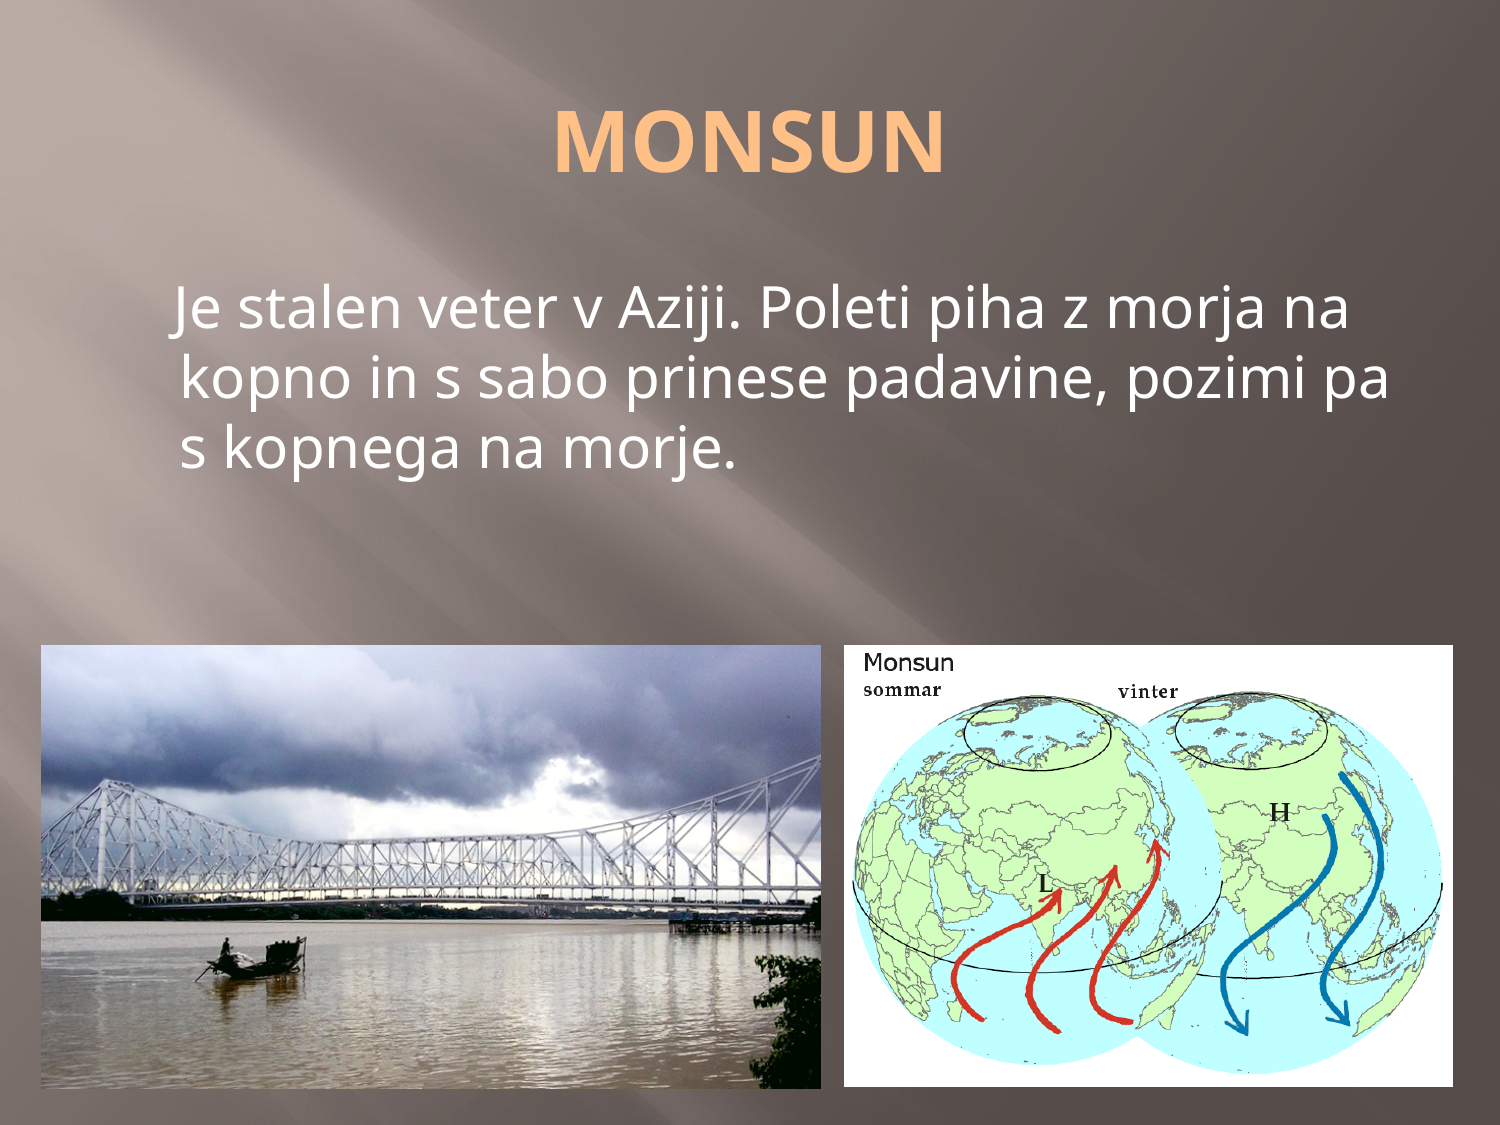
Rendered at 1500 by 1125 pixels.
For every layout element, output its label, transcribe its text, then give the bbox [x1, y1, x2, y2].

title MONSUN [75, 45, 1425, 233]
picture [0, 0, 1500, 1125]
list Je stalen veter v Aziji. Poleti piha z morja na kopno in s sabo prinese padavine, pozimi pa s kopnega na morje. [75, 262, 1425, 1035]
